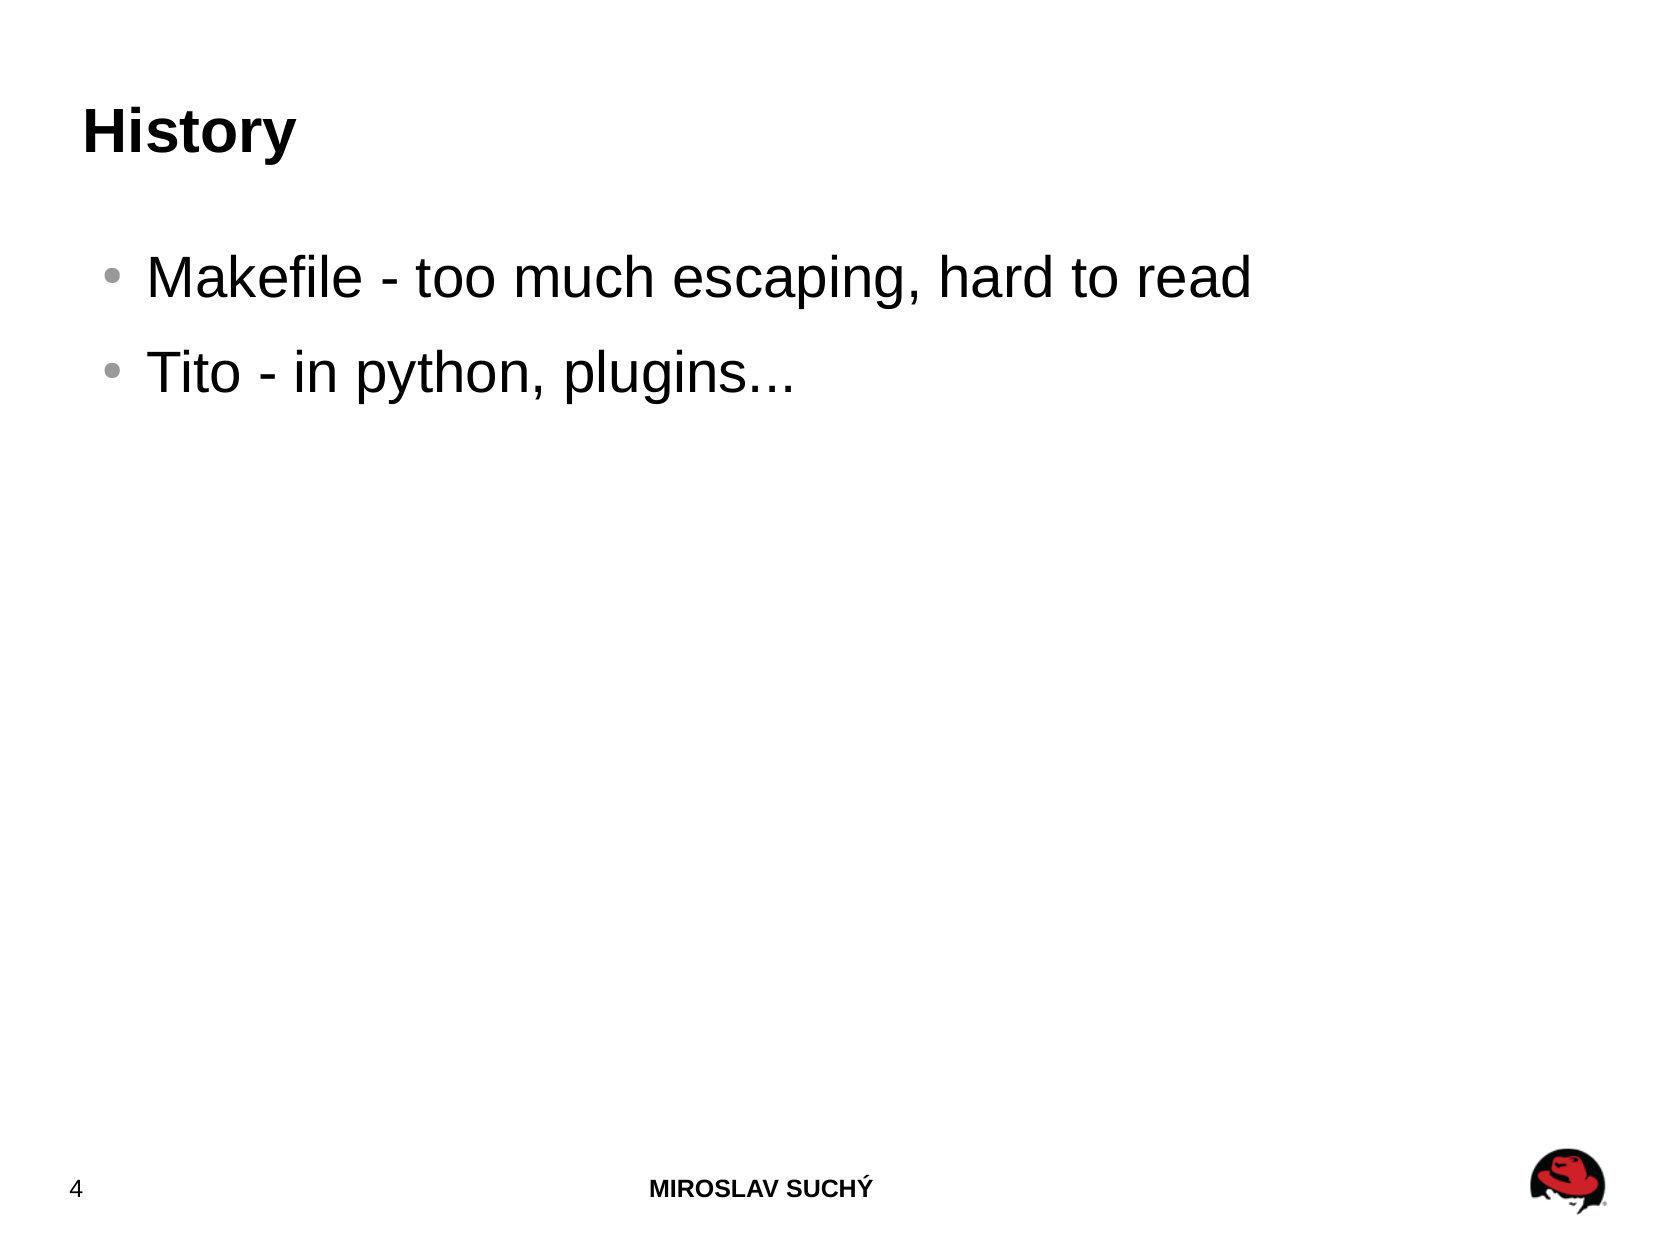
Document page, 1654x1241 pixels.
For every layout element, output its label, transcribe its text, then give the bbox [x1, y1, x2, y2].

title History [82, 45, 1571, 218]
picture [1529, 1146, 1613, 1224]
list Makefile - too much escaping, hard to read Tito - in python, plugins... [86, 244, 1576, 1024]
